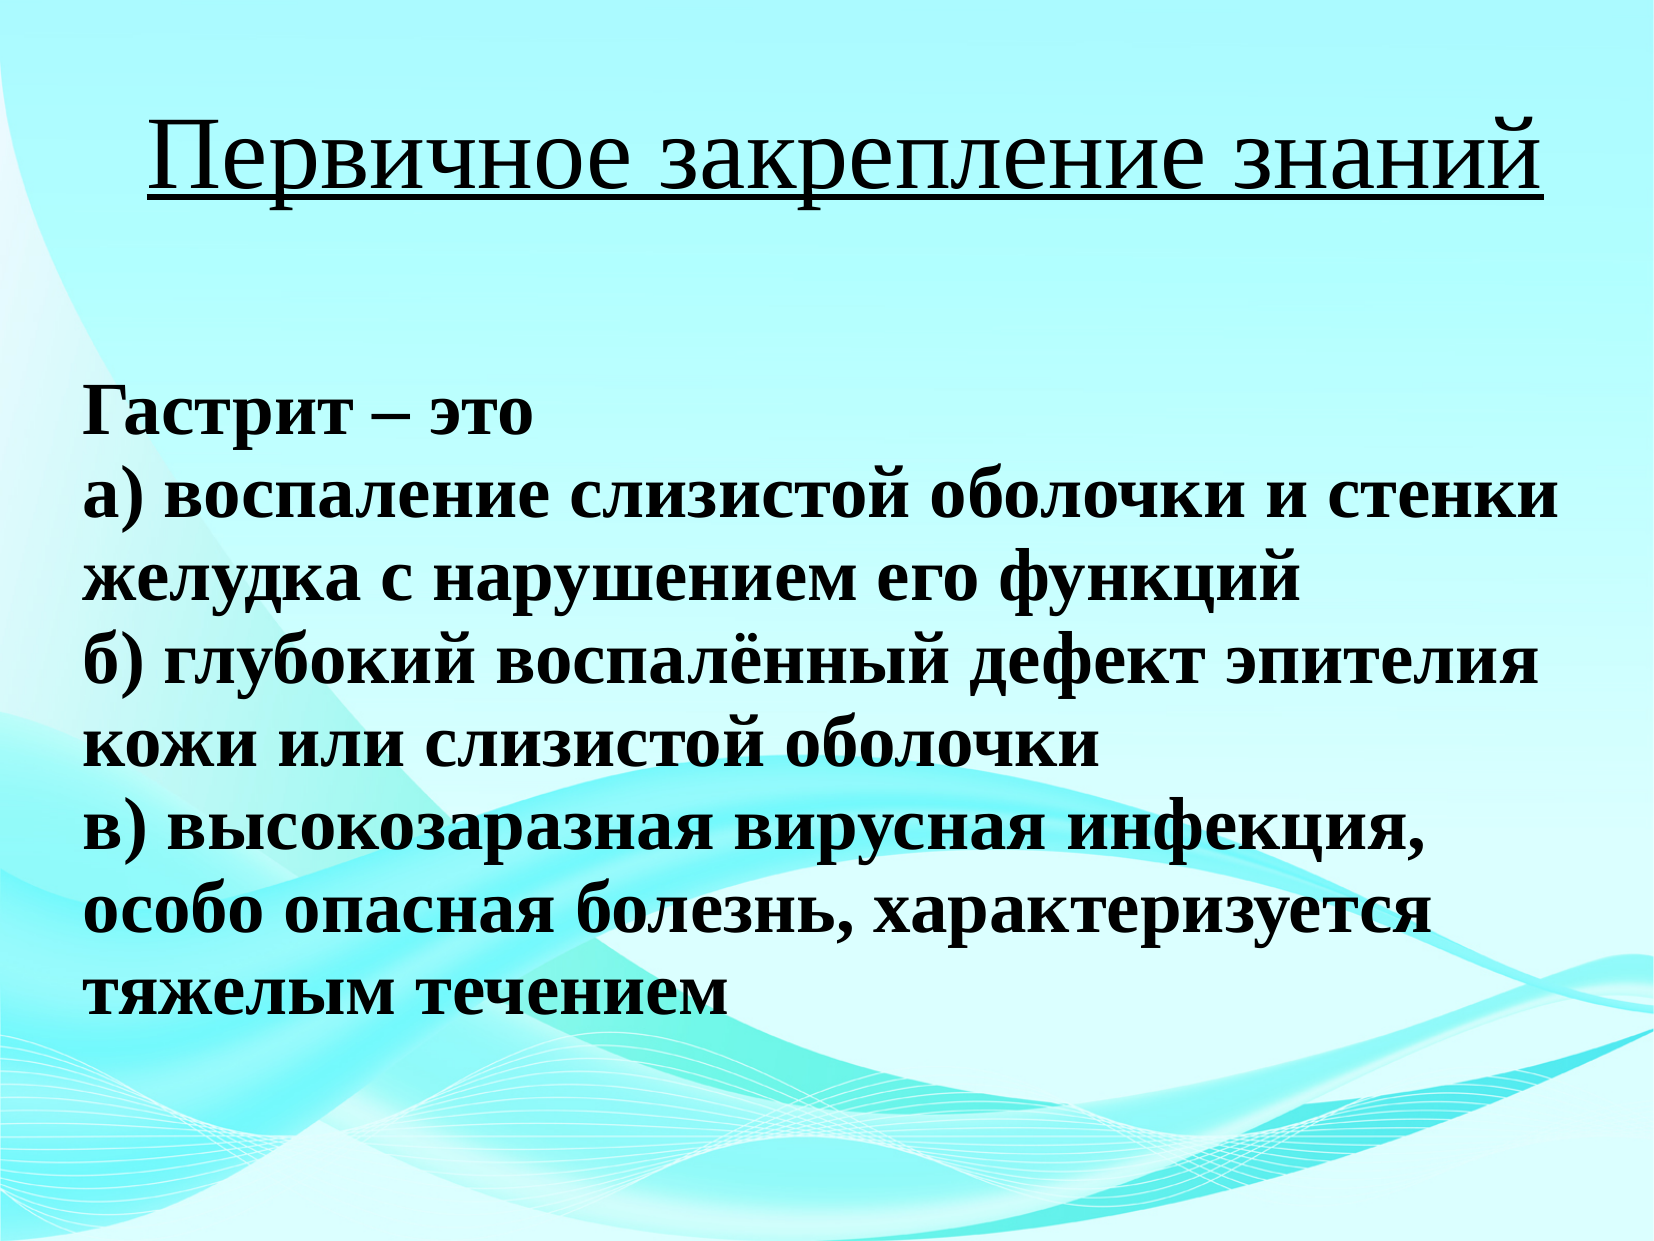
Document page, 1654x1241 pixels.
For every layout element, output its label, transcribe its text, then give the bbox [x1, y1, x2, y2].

picture [0, 0, 1654, 1241]
subtitle Гастрит – это а) воспаление слизистой оболочки и стенки желудка с нарушением его функций б) глубокий воспалённый дефект эпителия кожи или слизистой оболочки в) высокозаразная вирусная инфекция, особо опасная болезнь, характеризуется тяжелым течением [82, 290, 1571, 1109]
title Первичное закрепление знаний [82, 49, 1571, 257]
